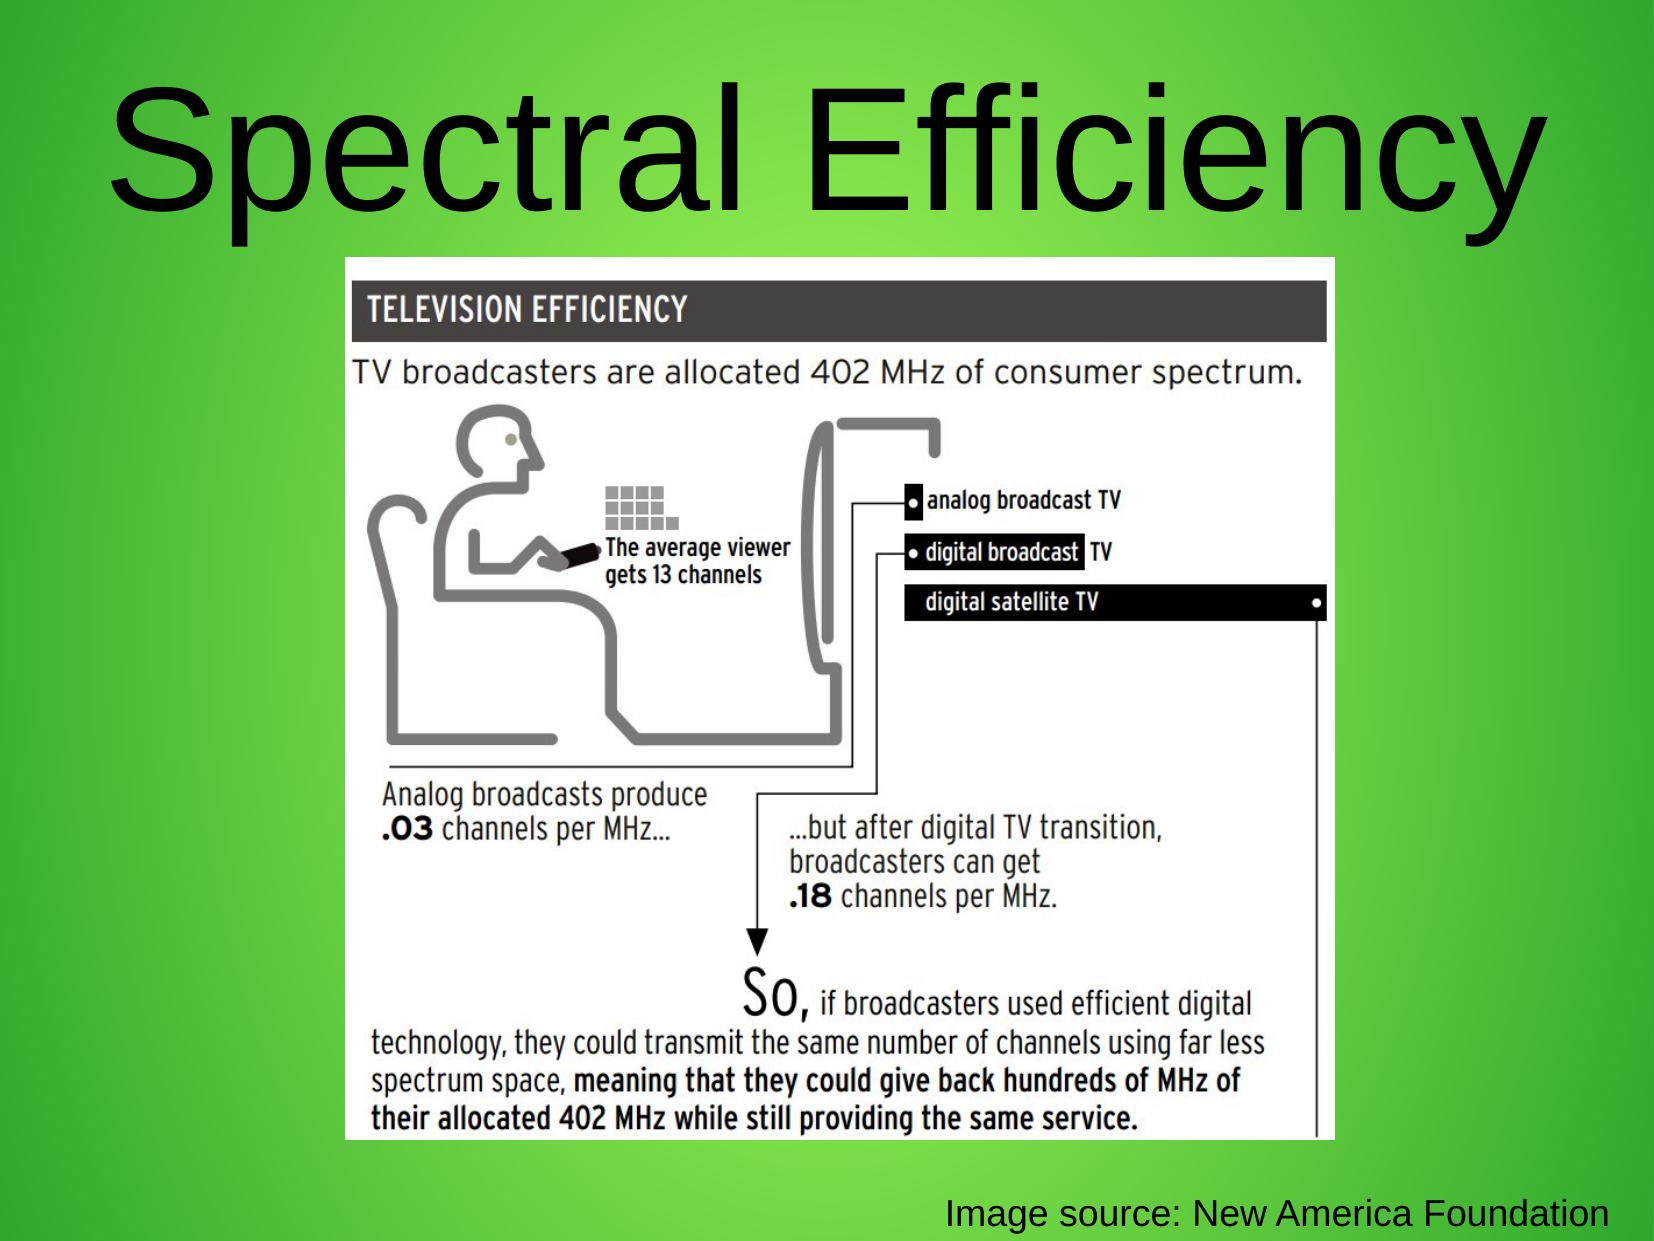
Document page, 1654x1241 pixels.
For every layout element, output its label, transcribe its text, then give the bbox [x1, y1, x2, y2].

text_box Image source: New America Foundation [930, 1185, 1625, 1241]
picture [345, 257, 1335, 1141]
title Spectral Efficiency [82, 47, 1571, 252]
